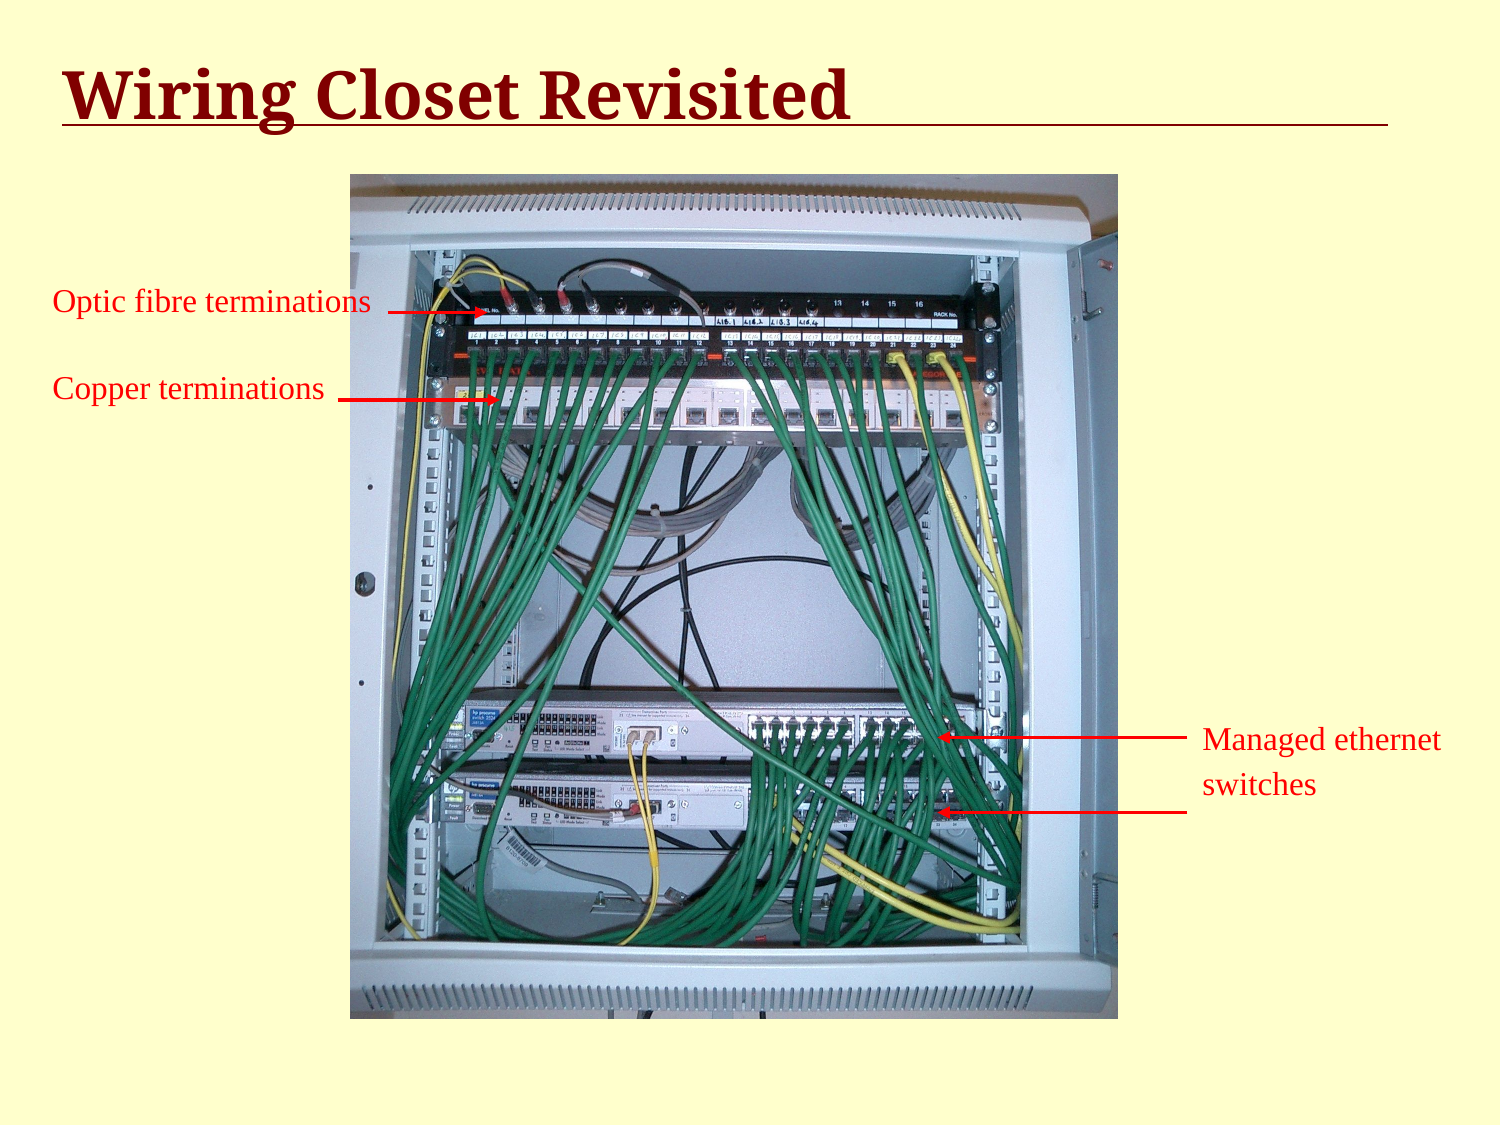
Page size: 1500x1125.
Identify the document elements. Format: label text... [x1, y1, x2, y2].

text_box Optic fibre terminations [37, 275, 387, 328]
picture [350, 174, 1118, 1019]
text_box Copper terminations [37, 362, 341, 415]
text_box Managed ethernet switches [1187, 712, 1457, 811]
